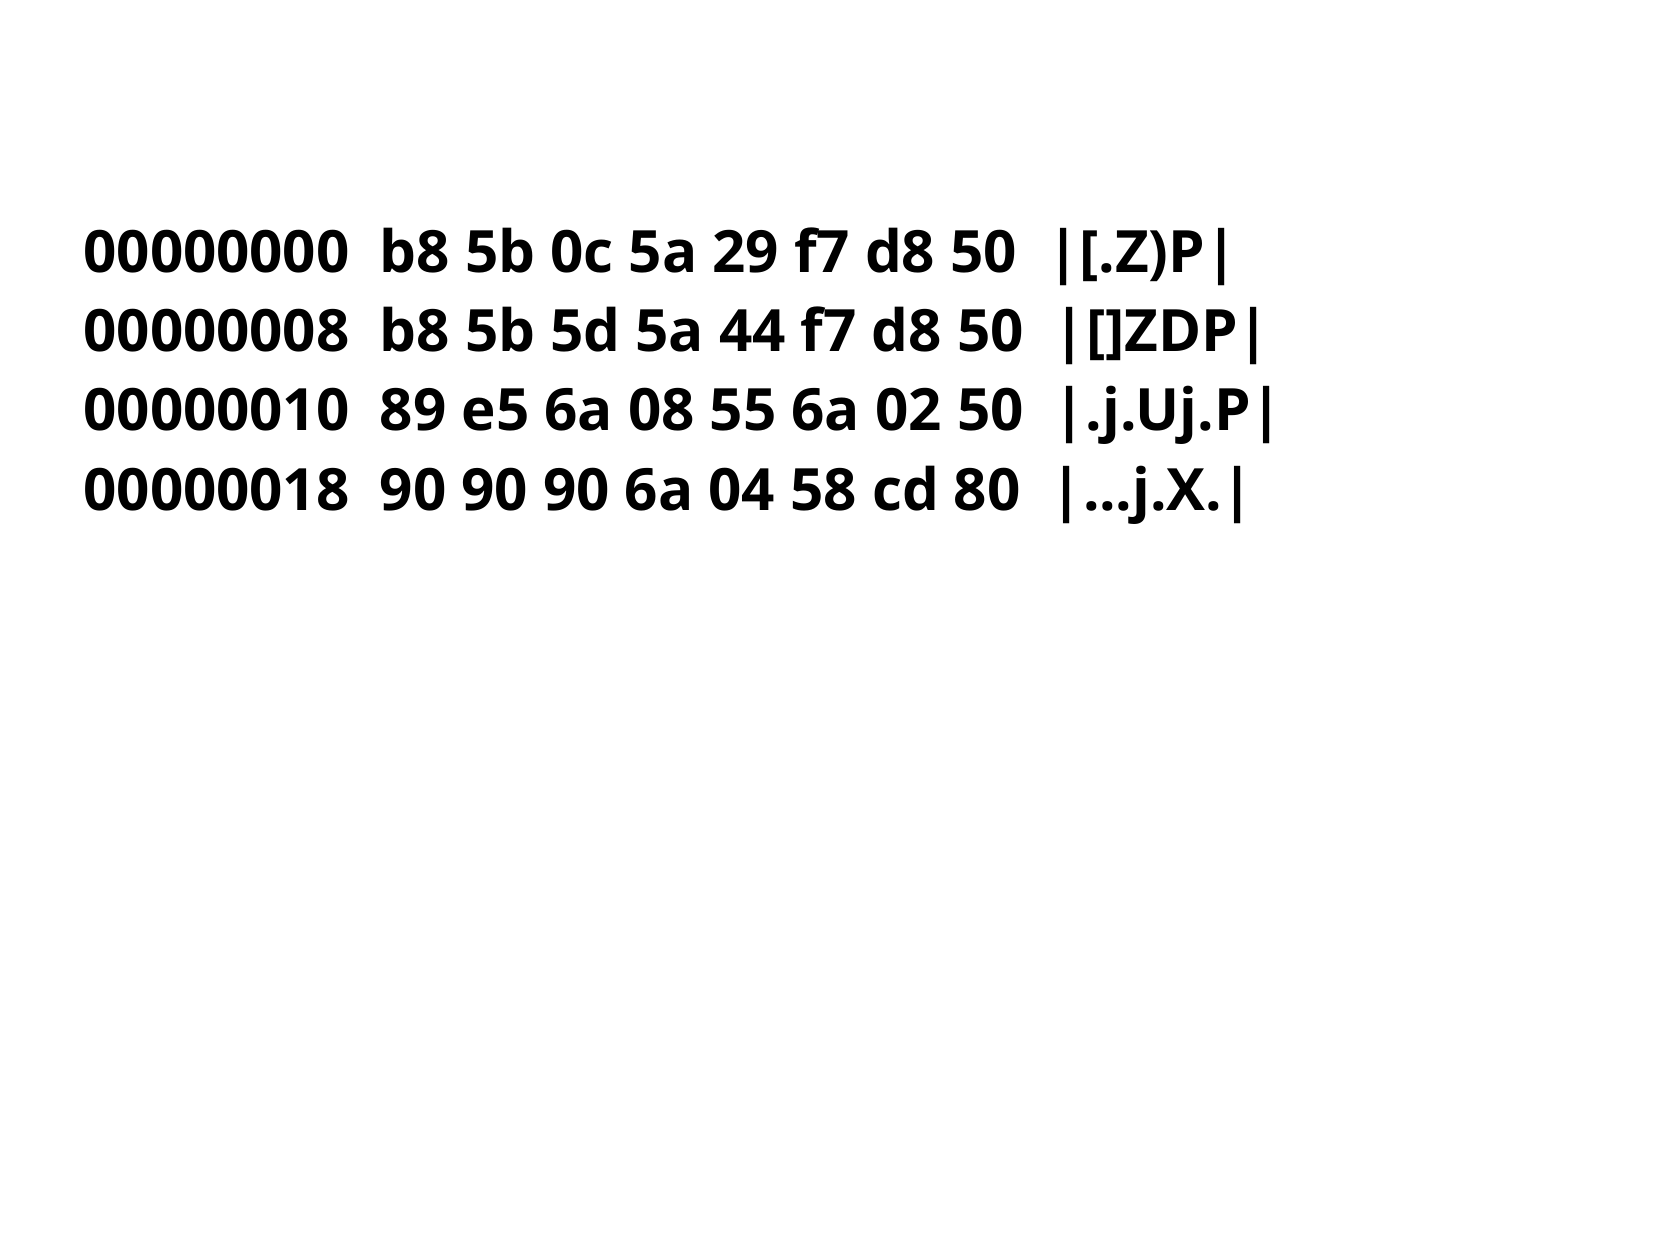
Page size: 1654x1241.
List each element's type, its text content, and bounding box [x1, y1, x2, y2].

text_box 00000000 b8 5b 0c 5a 29 f7 d8 50 |[.Z)P| 00000008 b8 5b 5d 5a 44 f7 d8 50 |[]ZDP| 00000010 89 e5 6a 08 55 6a 02 50 |.j.Uj.P| 00000018 90 90 90 6a 04 58 cd 80 |...j.X.| [68, 202, 1595, 532]
